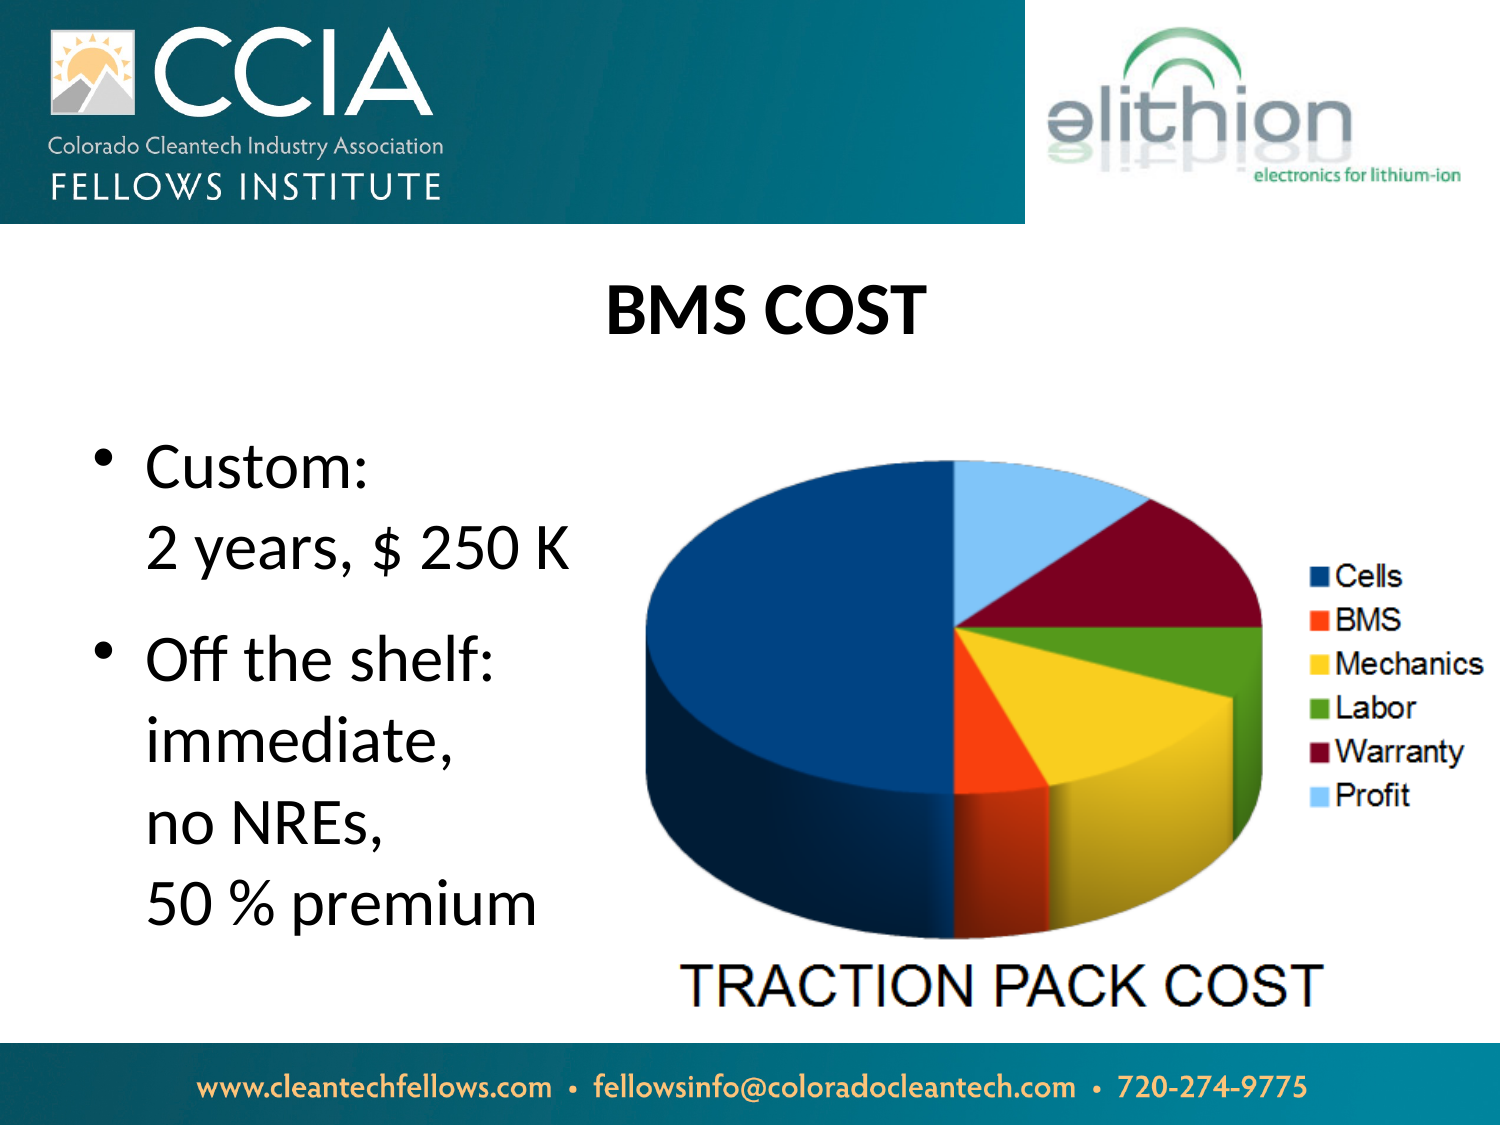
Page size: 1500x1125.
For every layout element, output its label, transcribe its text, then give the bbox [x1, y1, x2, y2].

picture [0, 1043, 1500, 1125]
text_box Custom: 2 years, $ 250 K Off the shelf: immediate, no NREs, 50 % premium [75, 420, 1426, 1021]
picture [0, 0, 1500, 224]
picture [621, 448, 1500, 1021]
text_box BMS COST [75, 257, 1441, 350]
